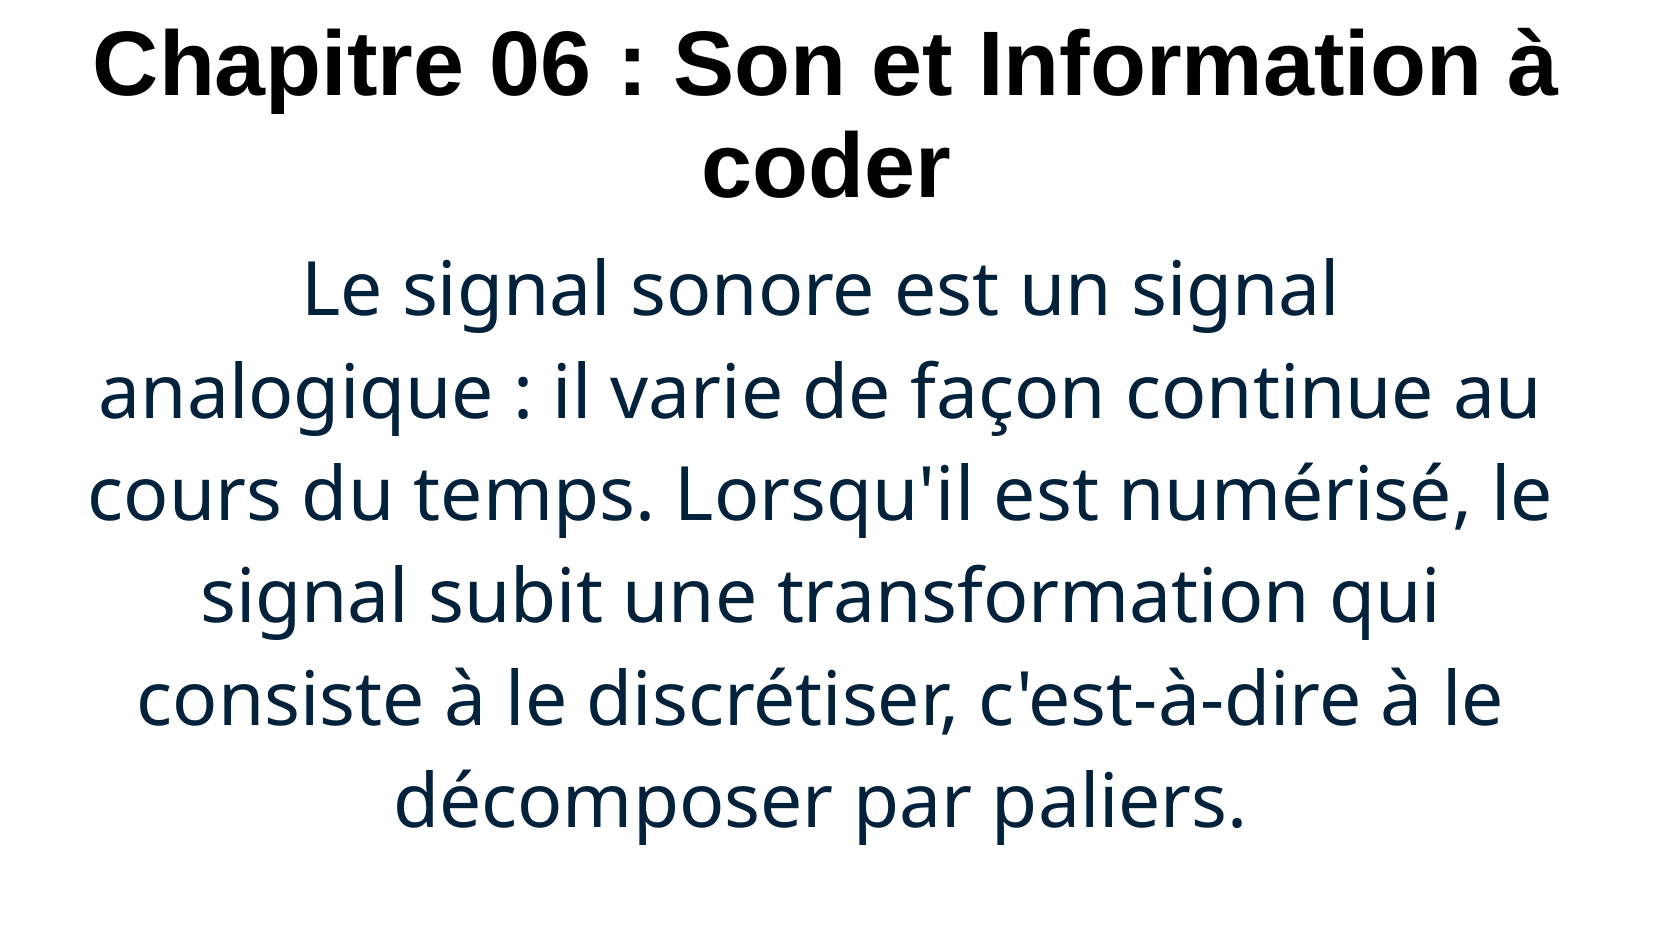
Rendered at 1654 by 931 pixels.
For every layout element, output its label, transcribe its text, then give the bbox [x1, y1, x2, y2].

title Chapitre 06 : Son et Information à coder [82, 12, 1571, 218]
title Le signal sonore est un signal analogique : il varie de façon continue au cours du temps. Lorsqu'il est numérisé, le signal subit une transformation qui consiste à le discrétiser, c'est-à-dire à le décomposer par paliers. [76, 228, 1565, 857]
